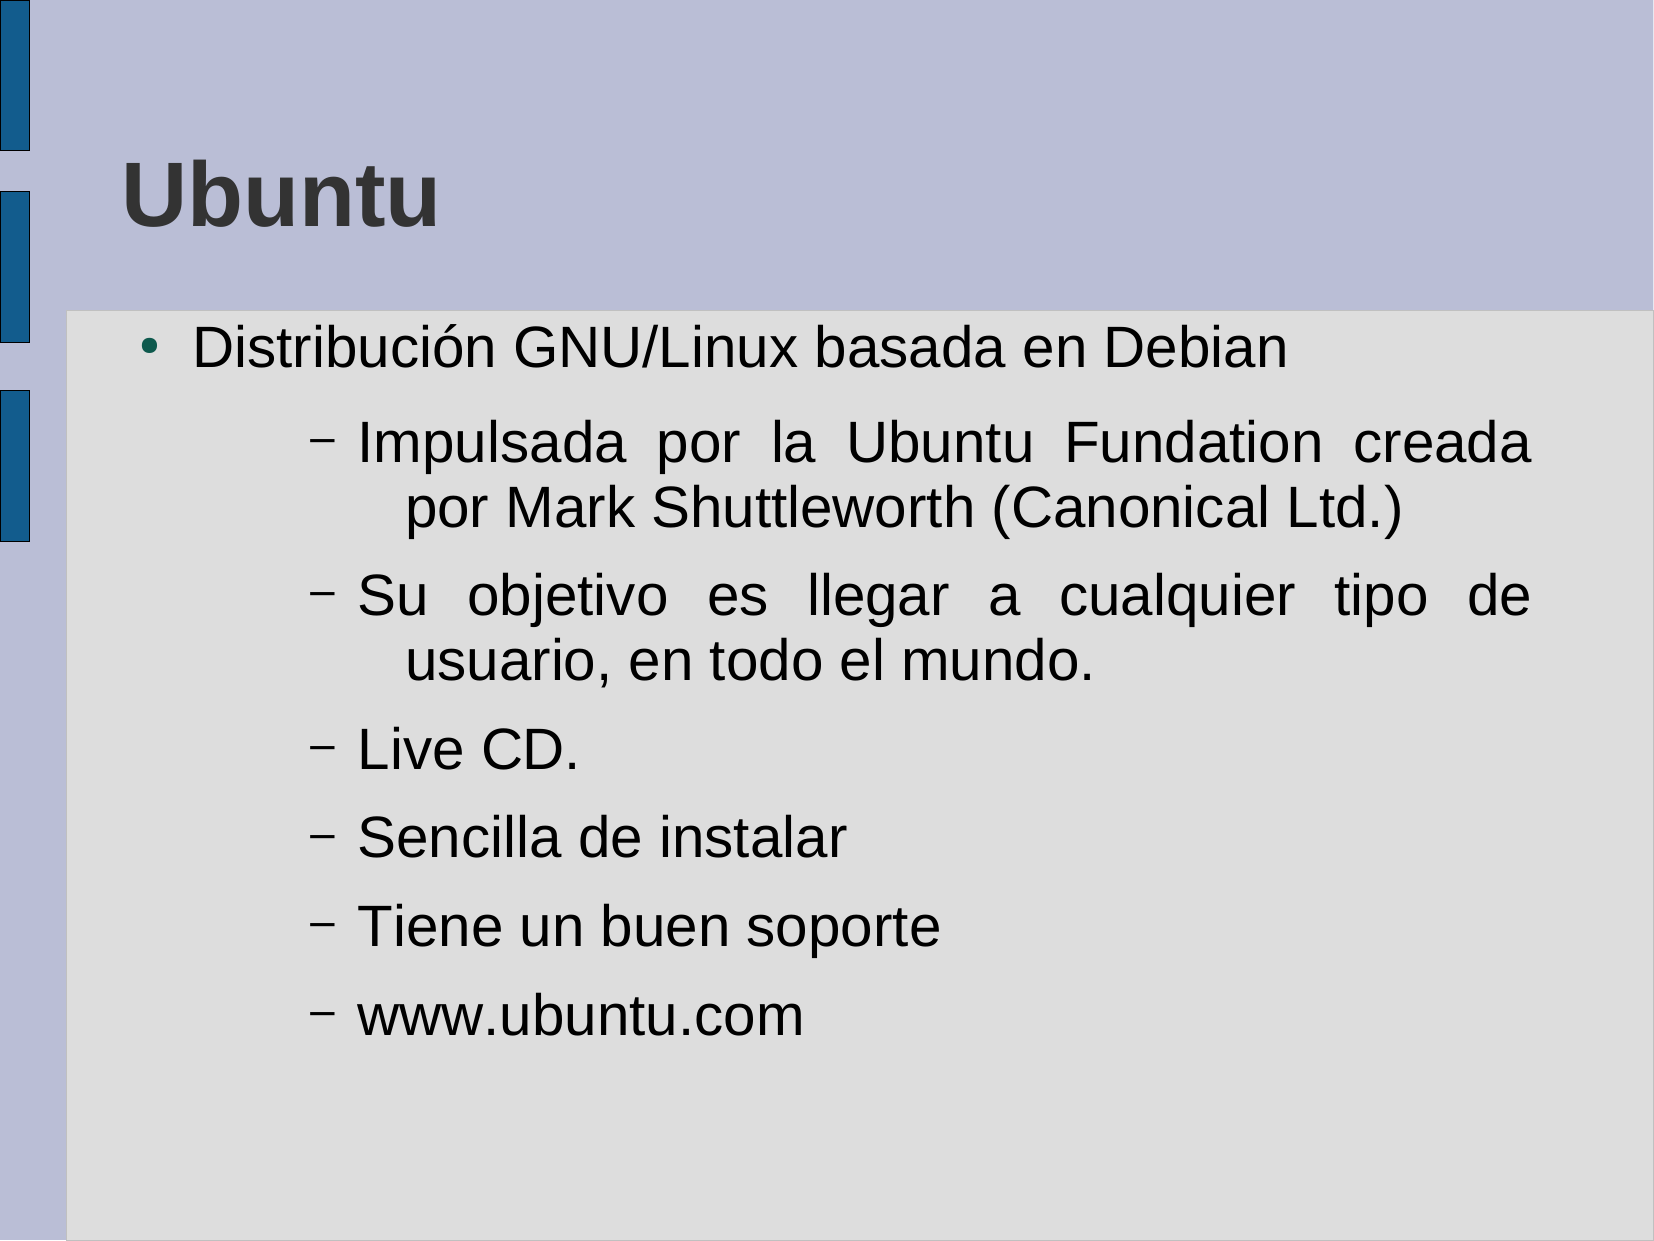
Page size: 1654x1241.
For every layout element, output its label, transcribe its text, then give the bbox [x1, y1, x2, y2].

list Distribución GNU/Linux basada en Debian Impulsada por la Ubuntu Fundation creada por Mark Shuttleworth (Canonical Ltd.) Su objetivo es llegar a cualquier tipo de usuario, en todo el mundo. Live CD. Sencilla de instalar Tiene un buen soporte www.ubuntu.com [121, 314, 1534, 1211]
title Ubuntu [121, 98, 1534, 291]
